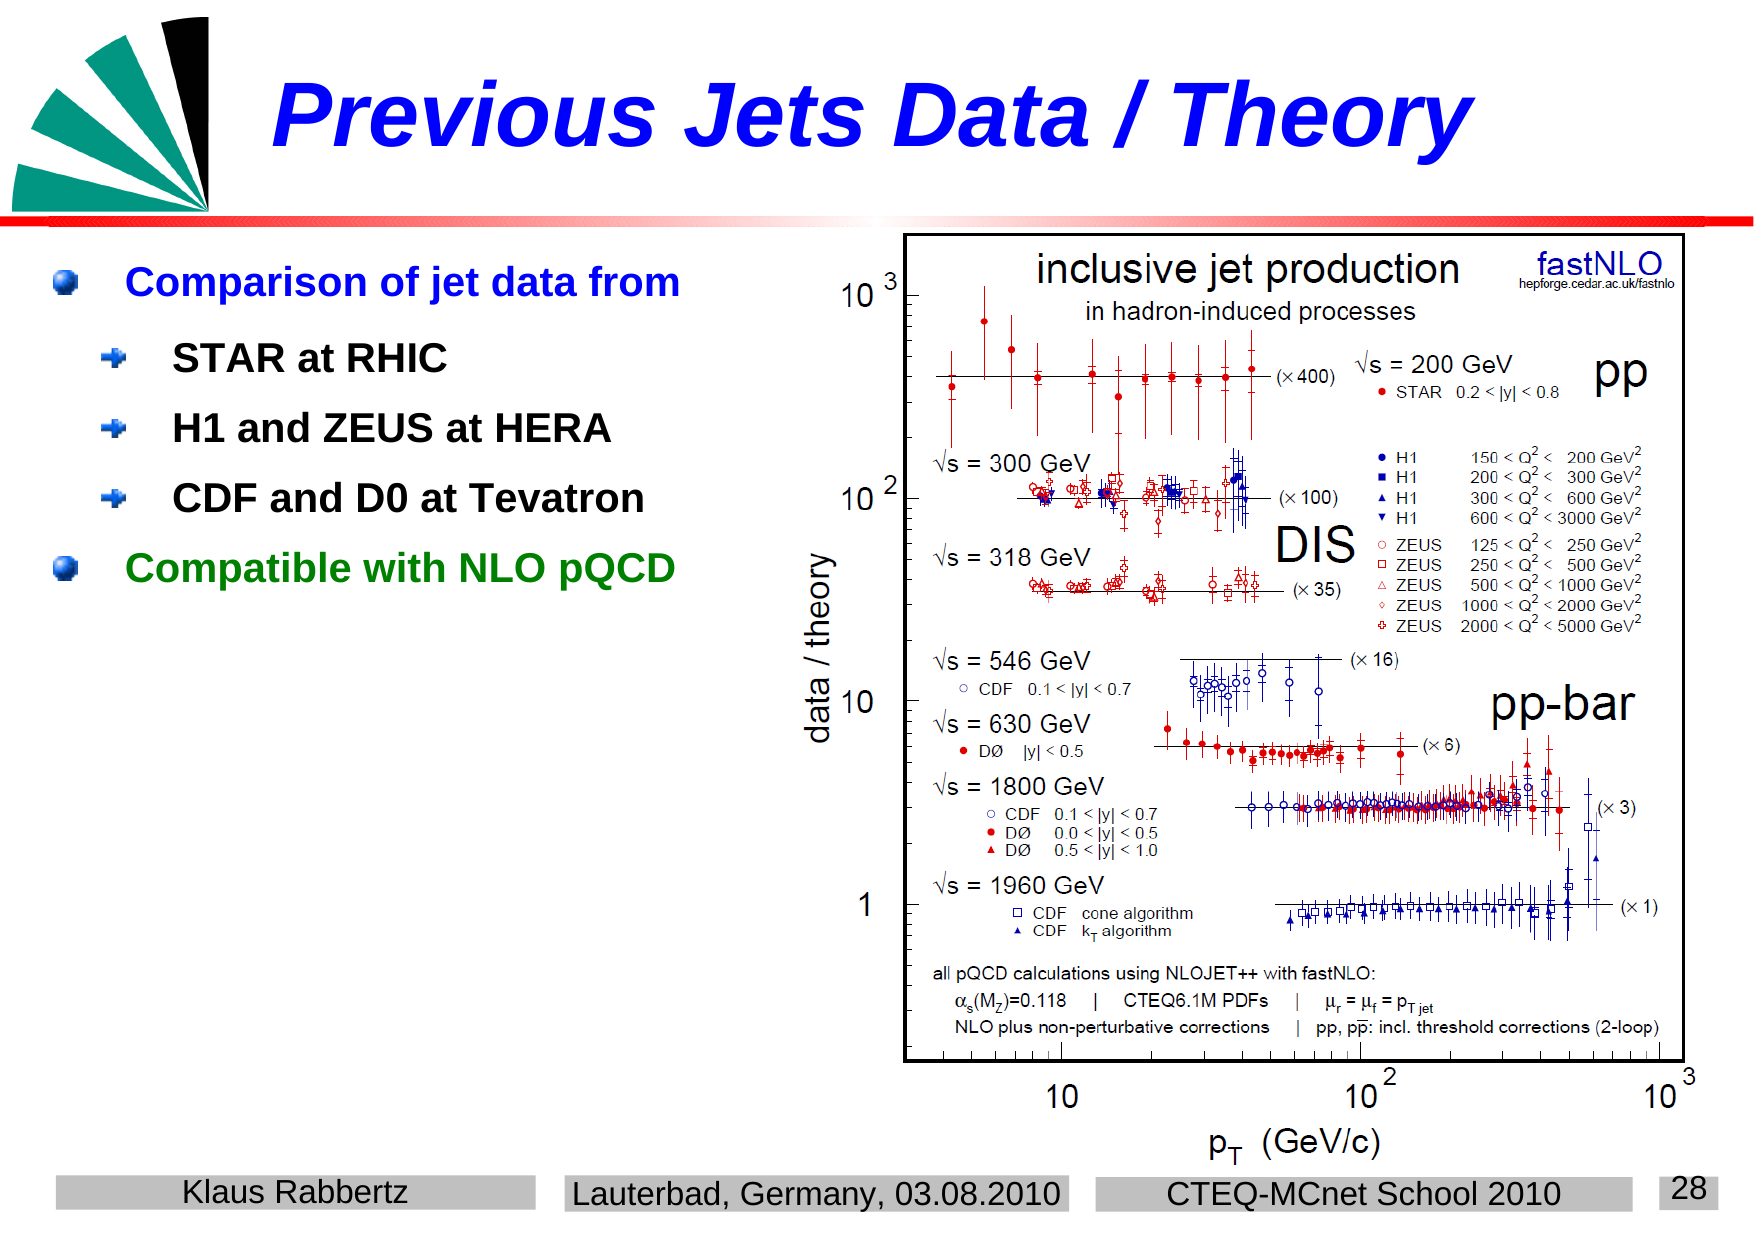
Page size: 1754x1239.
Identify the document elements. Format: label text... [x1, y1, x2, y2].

picture [799, 227, 1696, 1168]
title Previous Jets Data / Theory [220, 22, 1525, 207]
picture [12, 17, 209, 214]
list Comparison of jet data from STAR at RHIC H1 and ZEUS at HERA CDF and D0 at Tevatron Compatible with NLO pQCD [42, 258, 777, 597]
